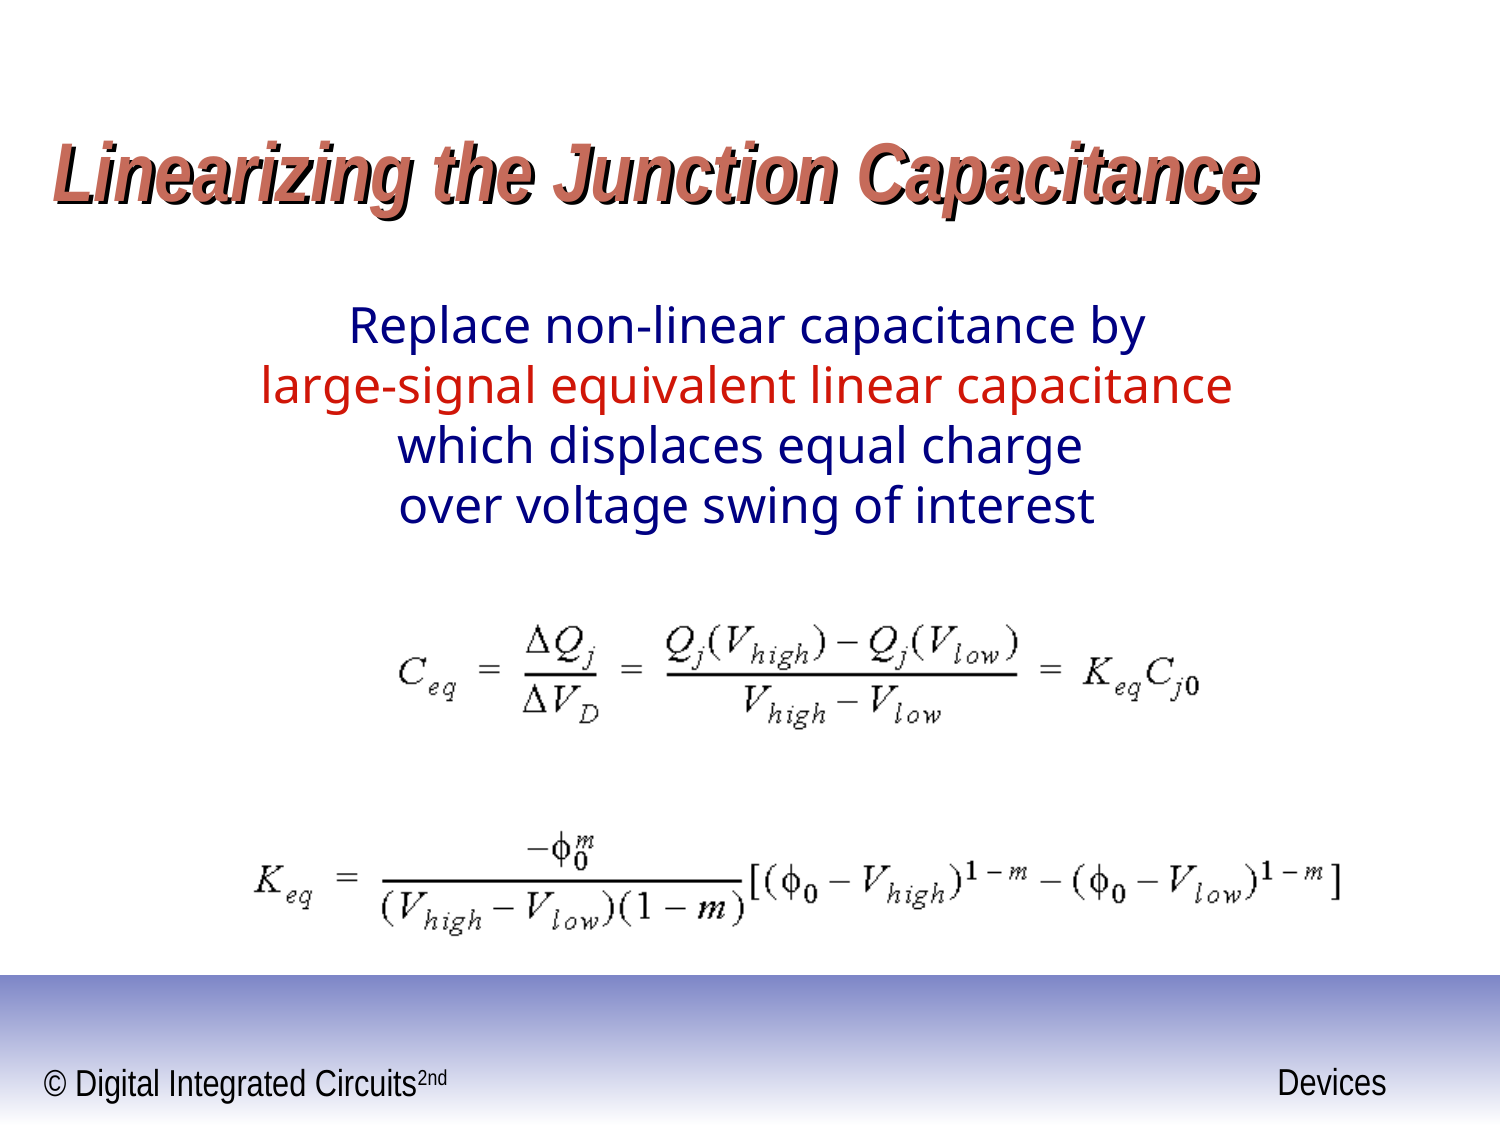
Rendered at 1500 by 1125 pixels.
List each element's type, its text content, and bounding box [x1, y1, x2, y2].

text_box Replace non-linear capacitance by large-signal equivalent linear capacitance which displaces equal charge over voltage swing of interest [245, 285, 1249, 542]
title Linearizing the Junction Capacitance [37, 37, 1476, 225]
picture [212, 598, 1363, 955]
